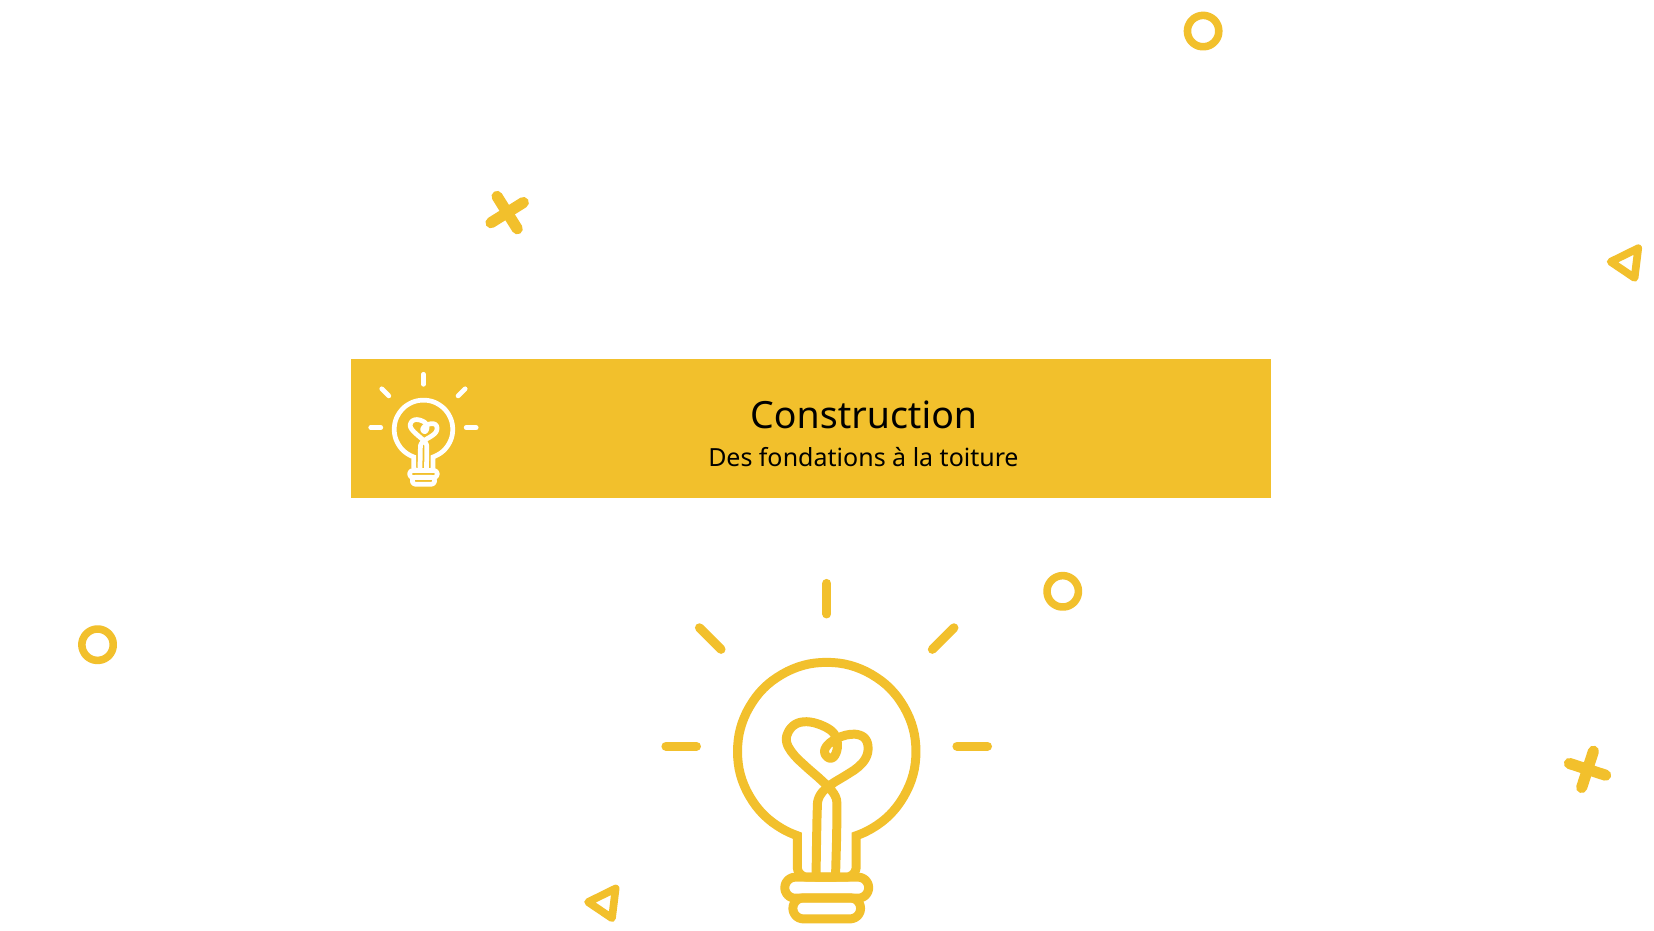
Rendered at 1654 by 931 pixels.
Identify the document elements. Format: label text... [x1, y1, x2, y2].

text_box Construction Des fondations à la toiture [487, 339, 1241, 523]
